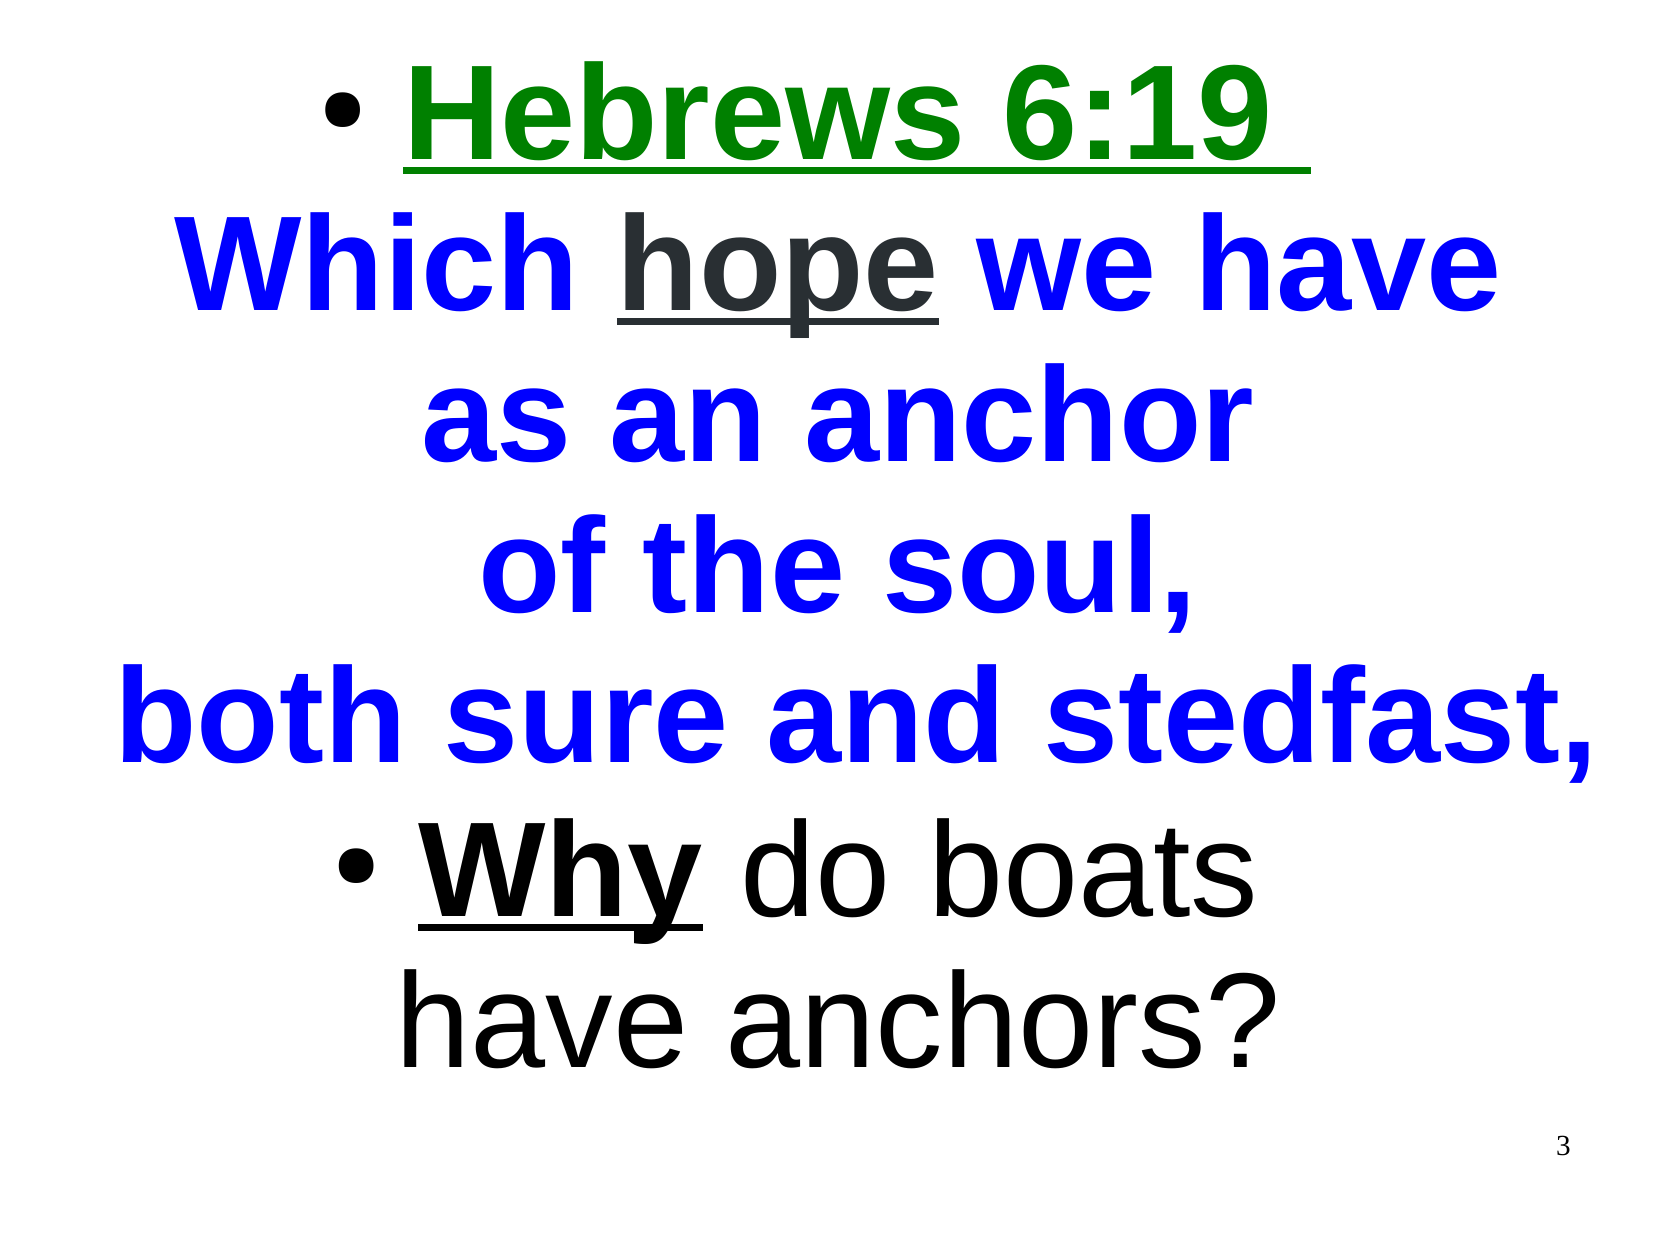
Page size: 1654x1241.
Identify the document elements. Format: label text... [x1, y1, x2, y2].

list Hebrews 6:19 Which hope we have as an anchor of the soul, both sure and stedfast, Why do boats have anchors? [37, 37, 1613, 1238]
